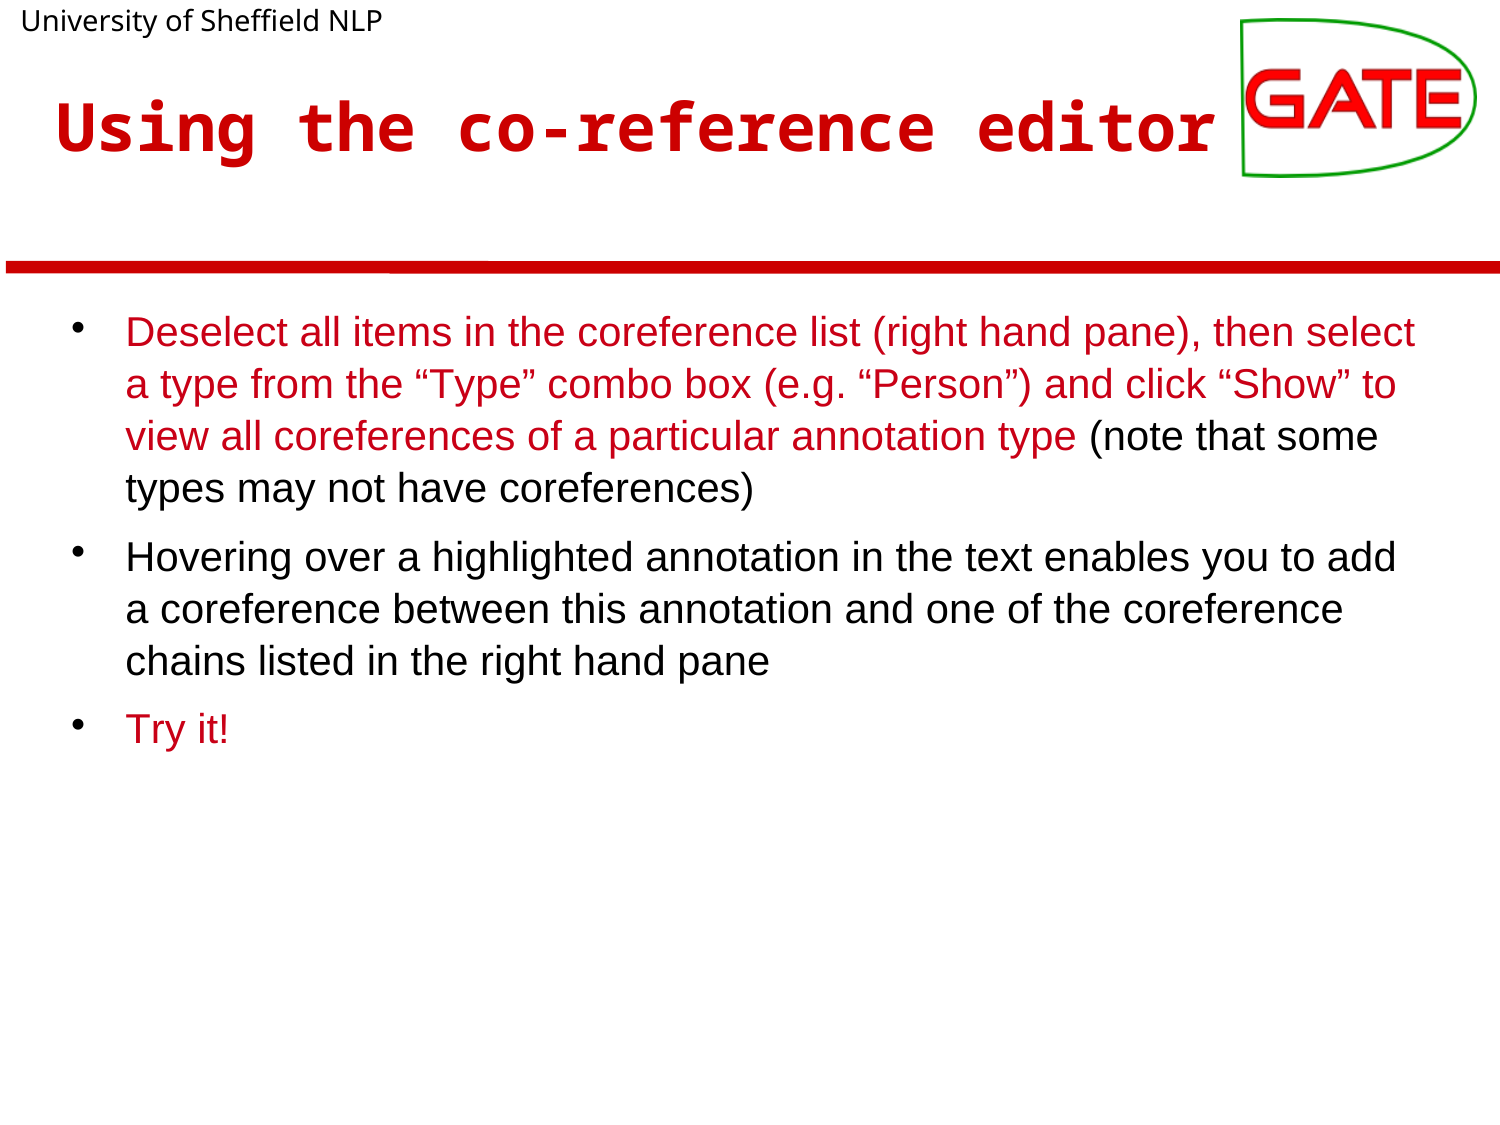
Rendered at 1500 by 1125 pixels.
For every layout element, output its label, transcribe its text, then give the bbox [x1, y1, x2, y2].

picture [1240, 18, 1477, 178]
text_box Using the co-reference editor [56, 30, 1241, 227]
text_box Deselect all items in the coreference list (right hand pane), then select a type from the “Type” combo box (e.g. “Person”) and click “Show” to view all coreferences of a particular annotation type (note that some types may not have coreferences) Hovering over a highlighted annotation in the text enables you to add a coreference between this annotation and one of the coreference chains listed in the right hand pane Try it! [56, 295, 1447, 1096]
